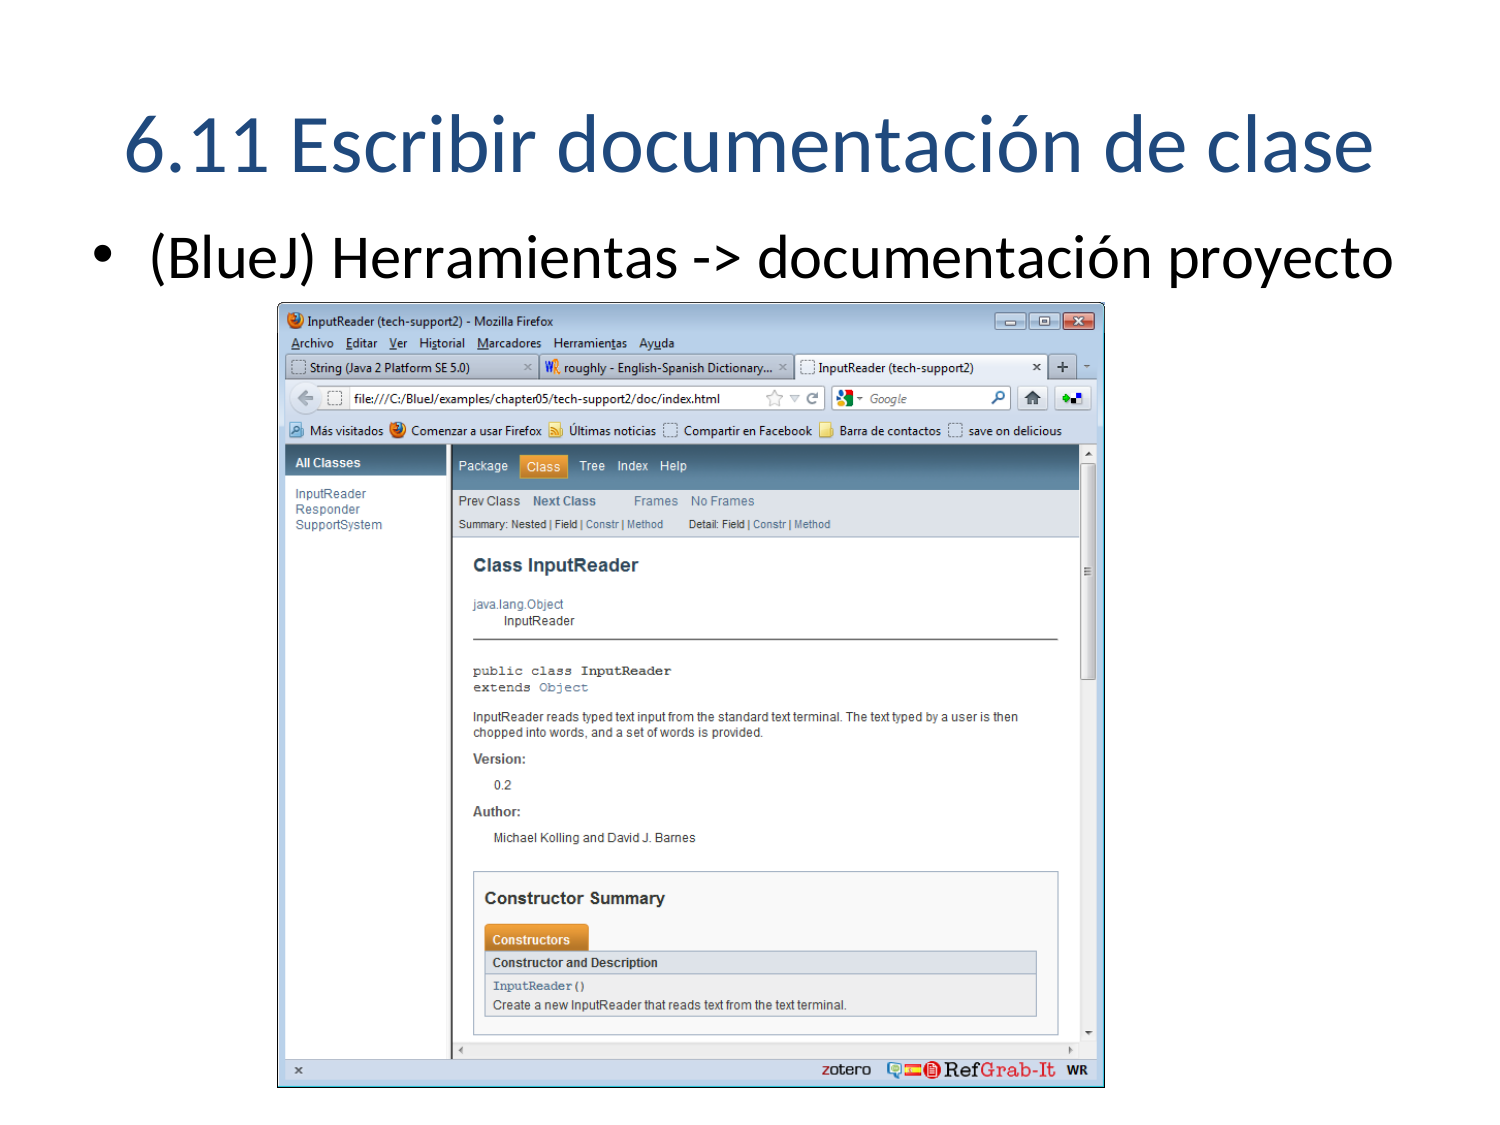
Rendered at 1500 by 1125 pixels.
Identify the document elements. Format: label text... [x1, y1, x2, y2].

title 6.11 Escribir documentación de clase [75, 45, 1426, 233]
list (BlueJ) Herramientas -> documentación proyecto [76, 208, 1427, 308]
picture [277, 302, 1105, 1088]
